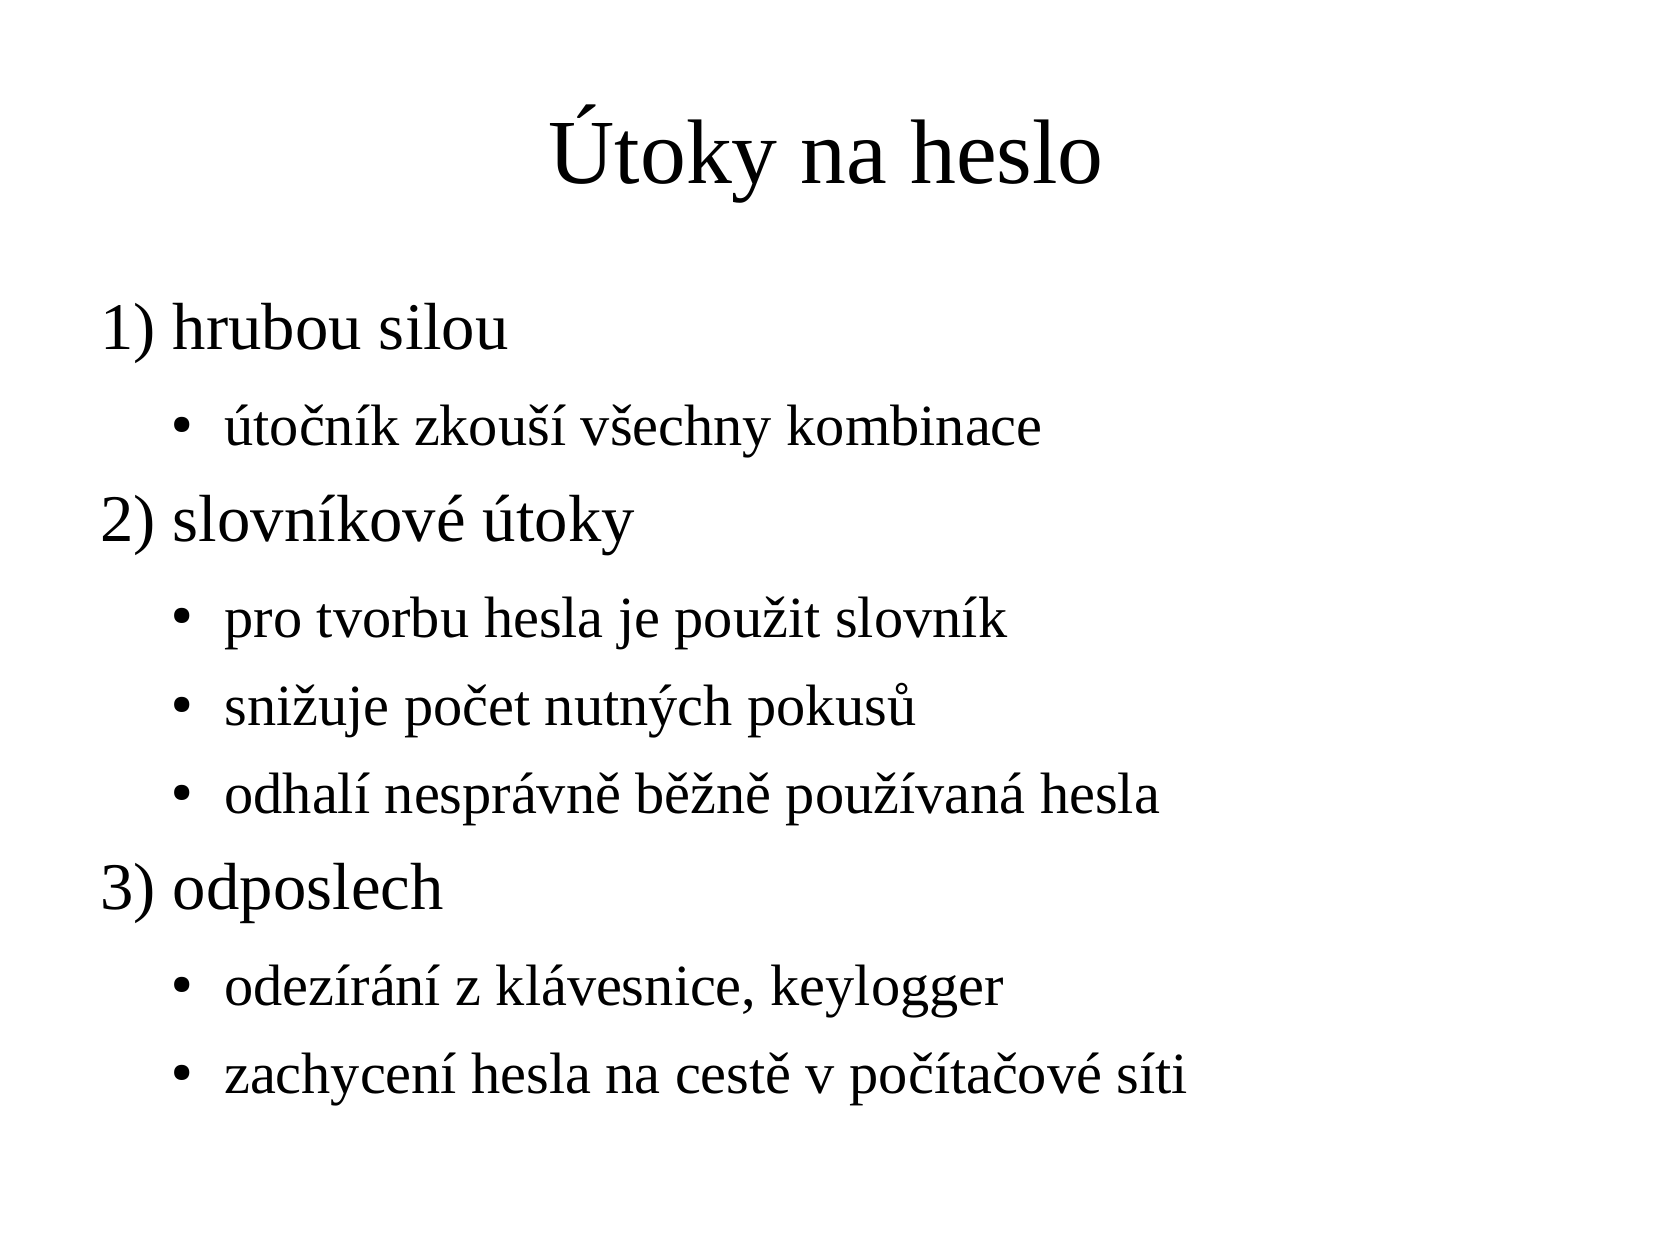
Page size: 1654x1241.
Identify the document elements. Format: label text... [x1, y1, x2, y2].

list hrubou silou útočník zkouší všechny kombinace slovníkové útoky pro tvorbu hesla je použit slovník snižuje počet nutných pokusů odhalí nesprávně běžně používaná hesla odposlech odezírání z klávesnice, keylogger zachycení hesla na cestě v počítačové síti [82, 290, 1571, 1211]
title Útoky na heslo [82, 49, 1571, 257]
